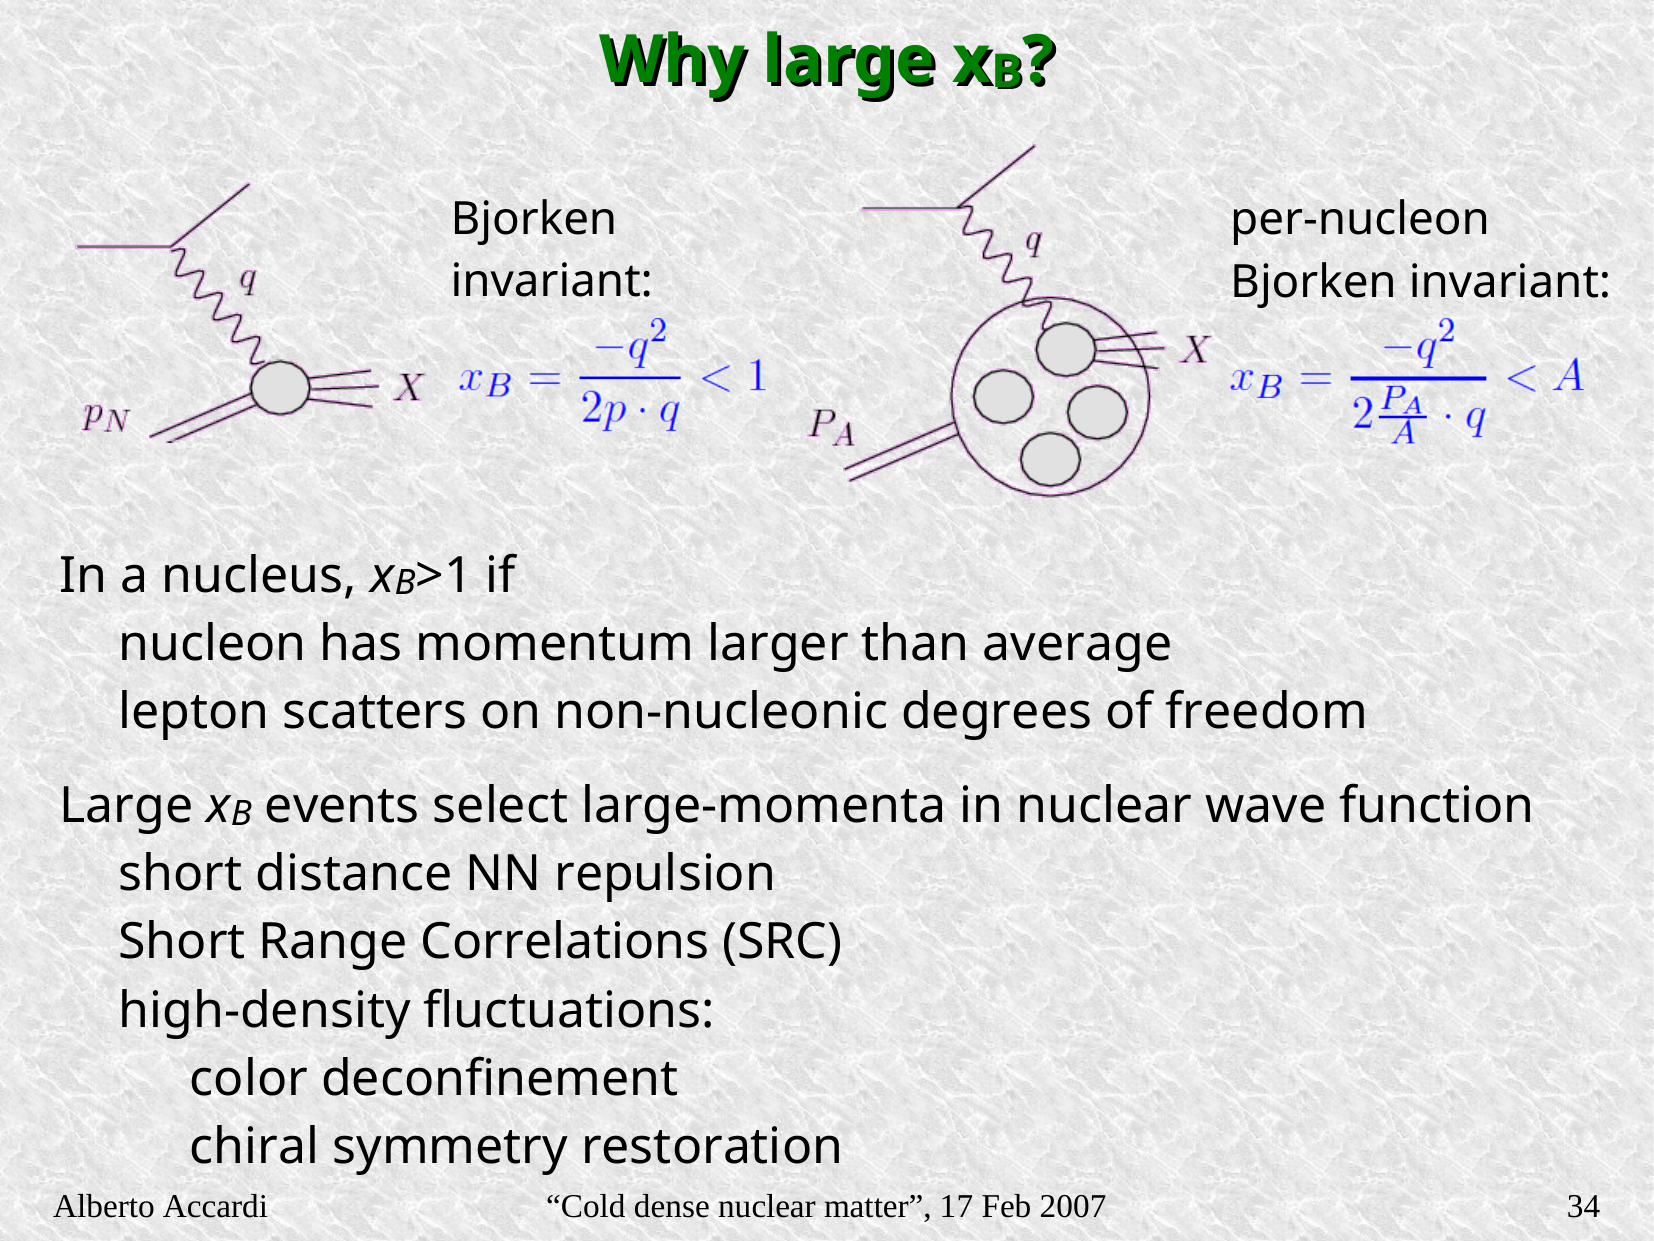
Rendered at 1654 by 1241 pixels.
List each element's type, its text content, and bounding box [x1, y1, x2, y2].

picture [0, 0, 1654, 1241]
text_box Why large xB? [29, 4, 1624, 143]
text_box Bjorken invariant: [435, 177, 660, 304]
text_box Large xB events select large-momenta in nuclear wave function short distance NN repulsion Short Range Correlations (SRC) high-density fluctuations: color deconfinement chiral symmetry restoration [44, 761, 1634, 1150]
text_box In a nucleus, xB>1 if nucleon has momentum larger than average lepton scatters on non-nucleonic degrees of freedom [44, 531, 1634, 739]
text_box per-nucleon Bjorken invariant: [1215, 178, 1607, 304]
